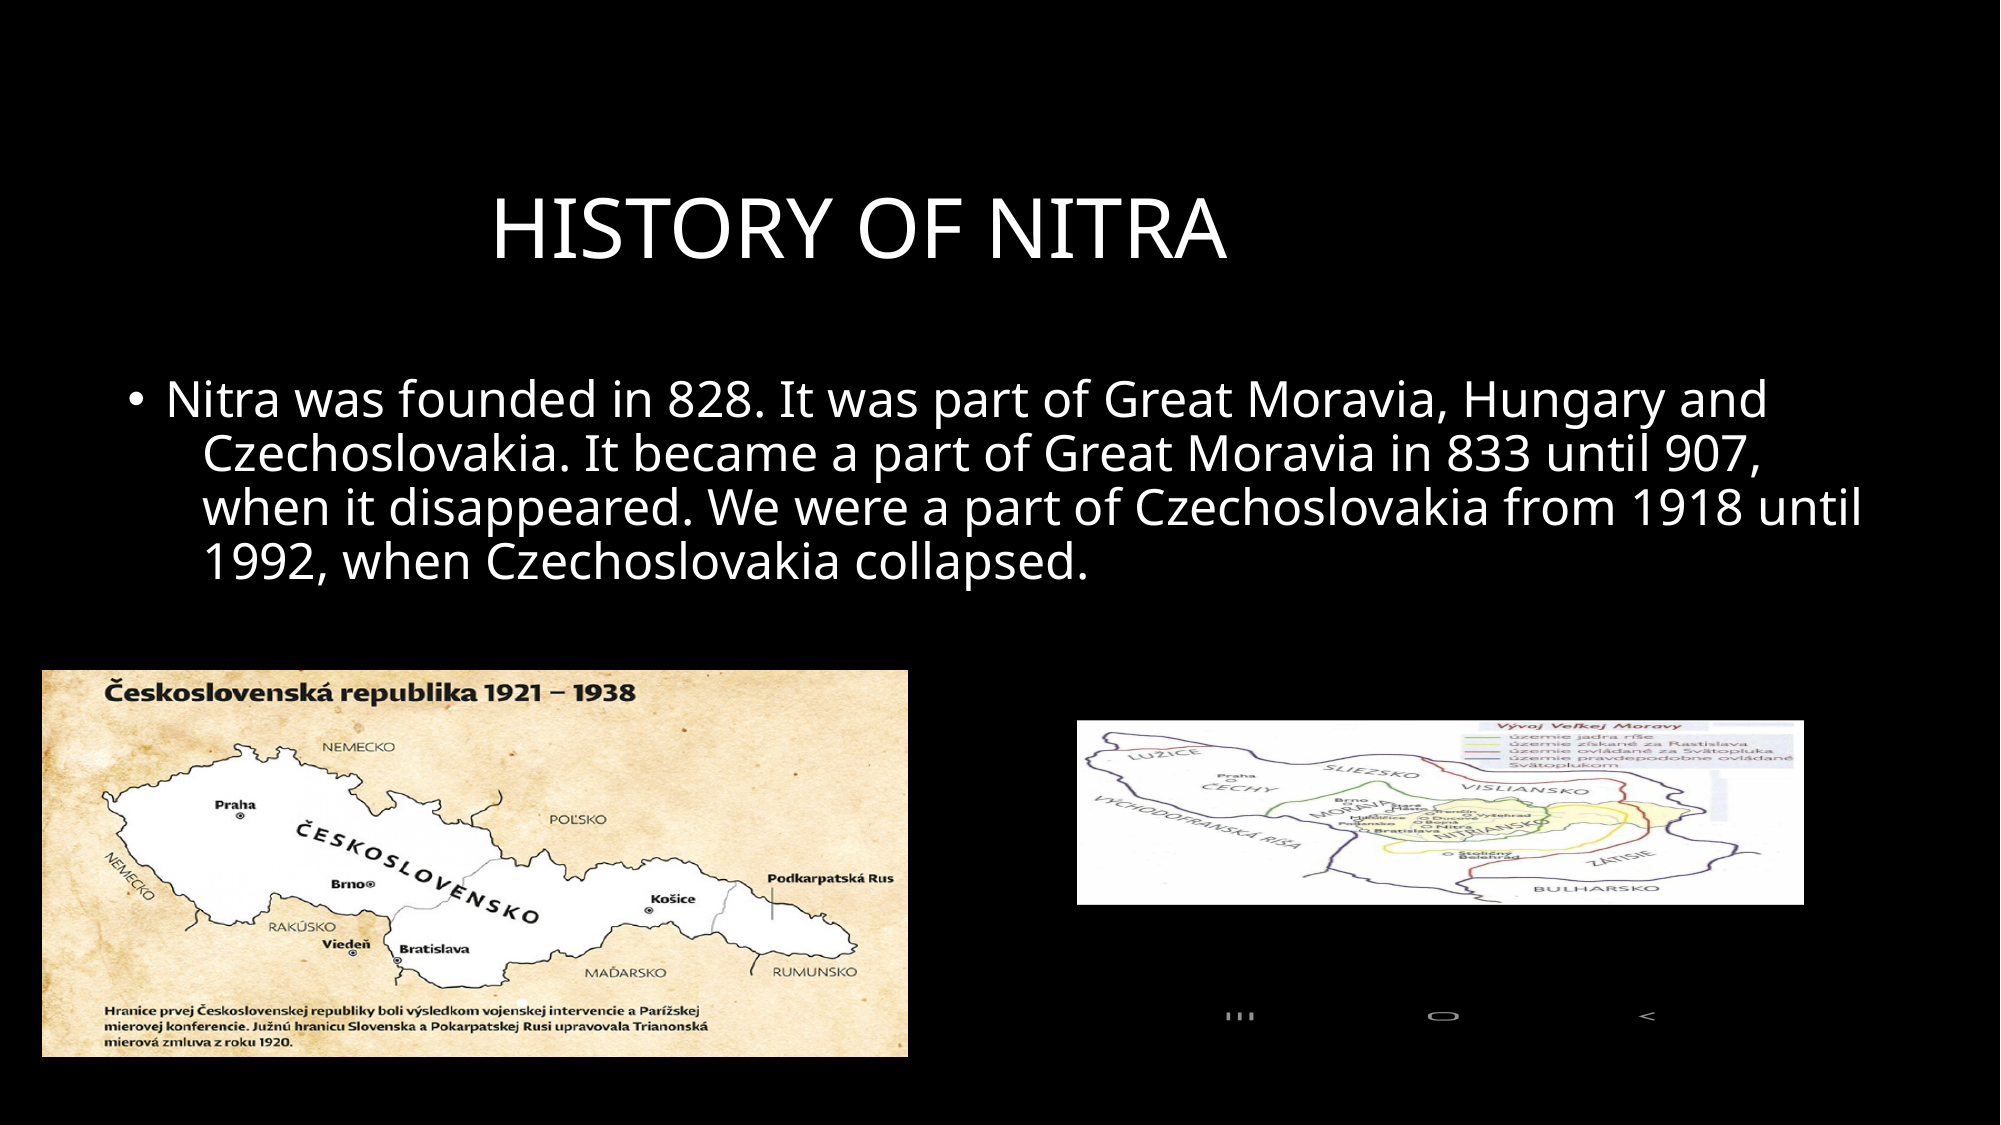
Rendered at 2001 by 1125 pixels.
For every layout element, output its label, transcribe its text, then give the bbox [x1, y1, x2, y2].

title History of Nitra [474, 125, 1888, 338]
list Nitra was founded in 828. It was part of Great Moravia, Hungary and Czechoslovakia. It became a part of Great Moravia in 833 until 907, when it disappeared. We were a part of Czechoslovakia from 1918 until 1992, when Czechoslovakia collapsed. [112, 367, 1888, 1028]
picture [42, 670, 908, 1057]
picture [1077, 597, 1804, 1028]
